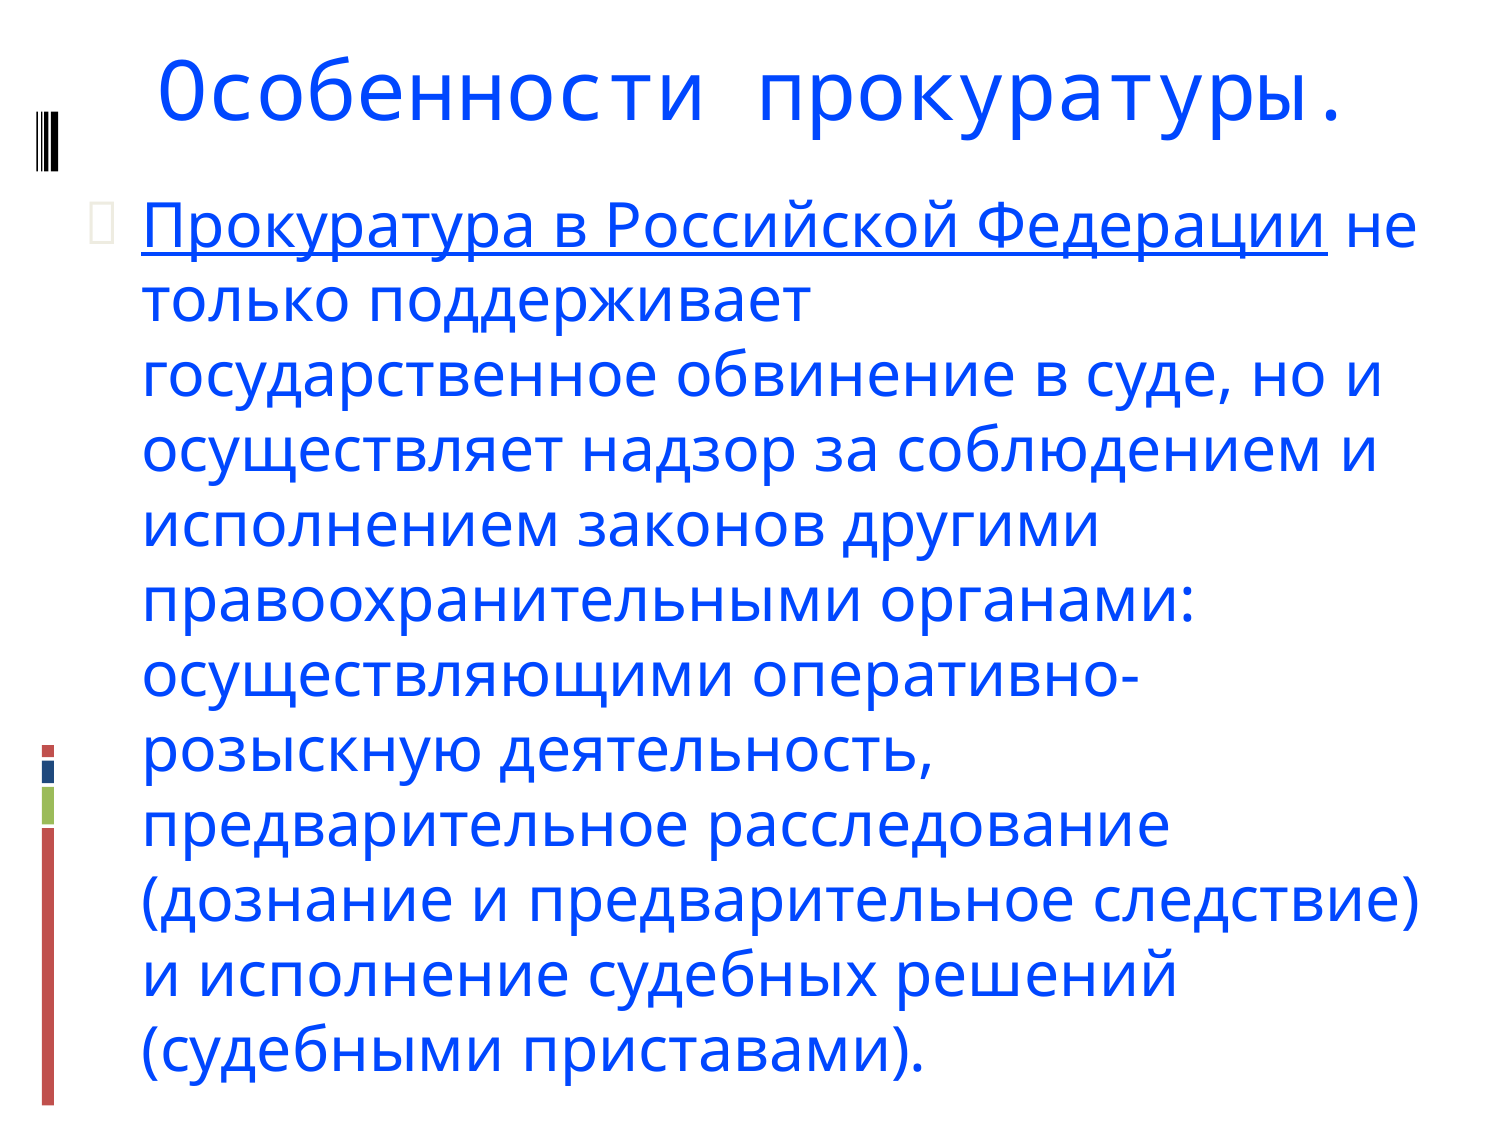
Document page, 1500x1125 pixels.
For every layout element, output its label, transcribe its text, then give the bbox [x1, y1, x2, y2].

title Особенности прокуратуры. [142, 29, 1418, 177]
list Прокуратура в Российской Федерации не только поддерживает государственное обвинение в суде, но и осуществляет надзор за соблюдением и исполнением законов другими правоохранительными органами: осуществляющими оперативно-розыскную деятельность, предварительное расследование (дознание и предварительное следствие) и исполнение судебных решений (судебными приставами). [59, 177, 1447, 1105]
